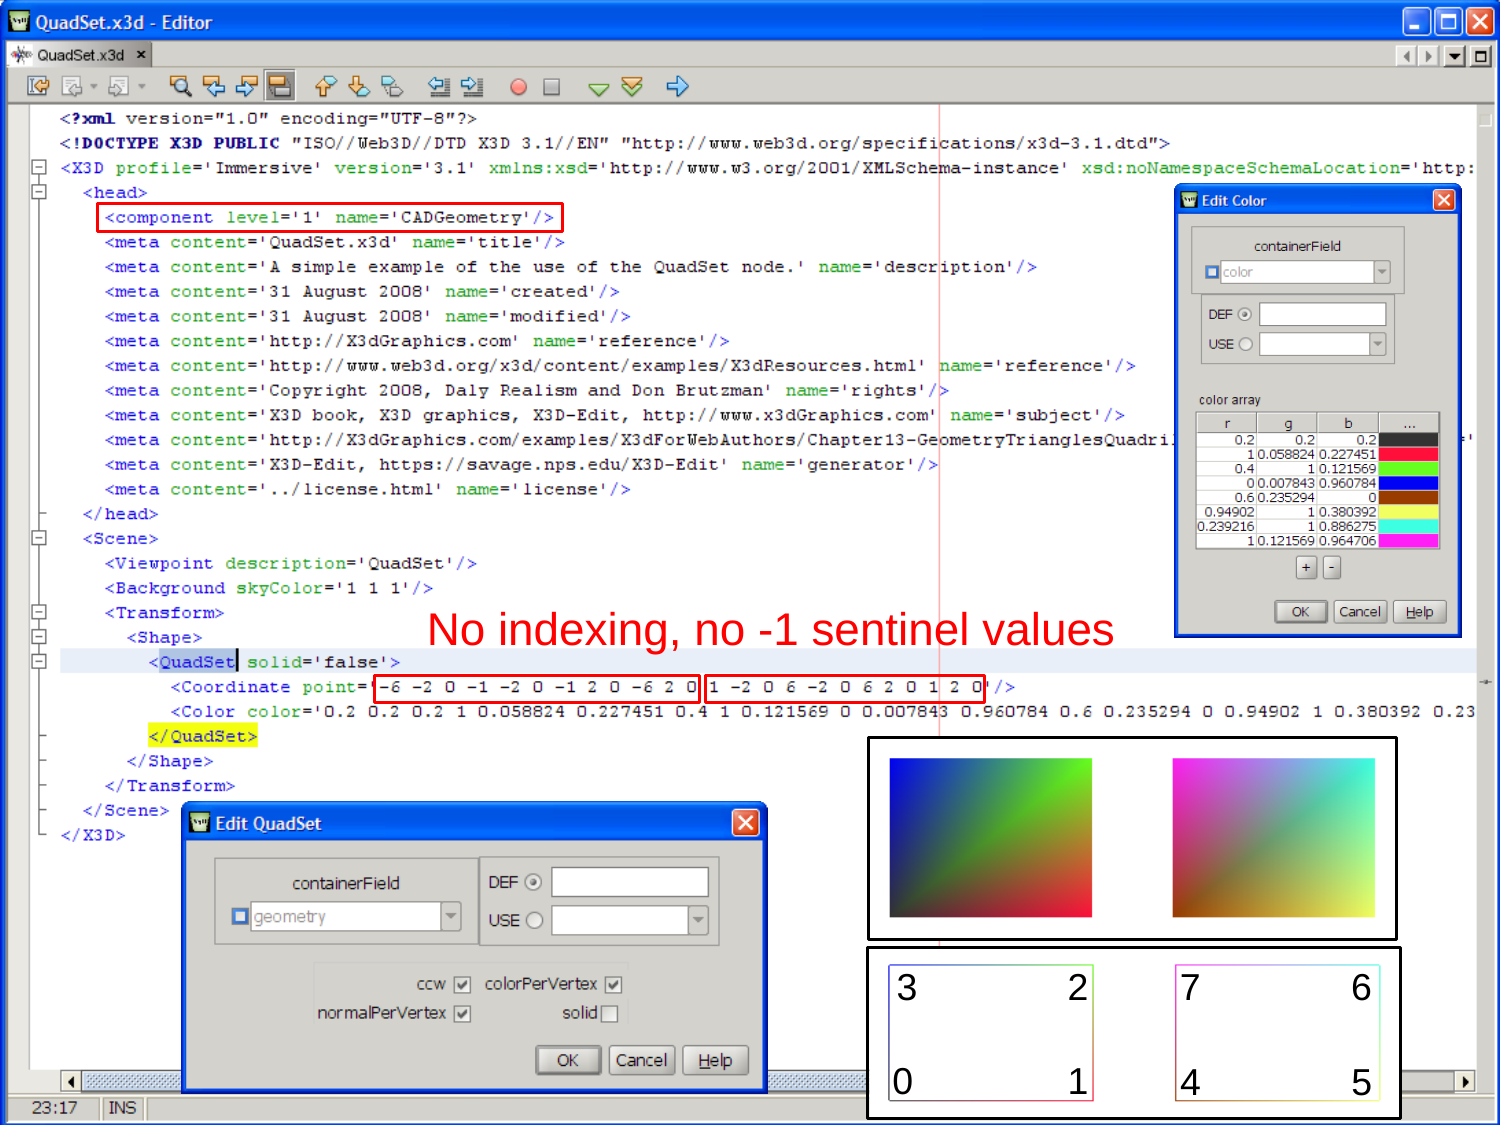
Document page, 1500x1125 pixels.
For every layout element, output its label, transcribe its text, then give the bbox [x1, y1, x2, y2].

text_box 7 [1165, 959, 1216, 1016]
text_box 1 [1052, 1053, 1104, 1111]
text_box 4 [1165, 1053, 1216, 1111]
text_box 0 [877, 1053, 928, 1111]
text_box 2 [1052, 958, 1104, 1016]
text_box 3 [881, 959, 933, 1016]
text_box 5 [1336, 1053, 1387, 1111]
text_box No indexing, no -1 sentinel values [412, 596, 1131, 663]
picture [0, 0, 1500, 1125]
text_box 6 [1336, 959, 1387, 1016]
